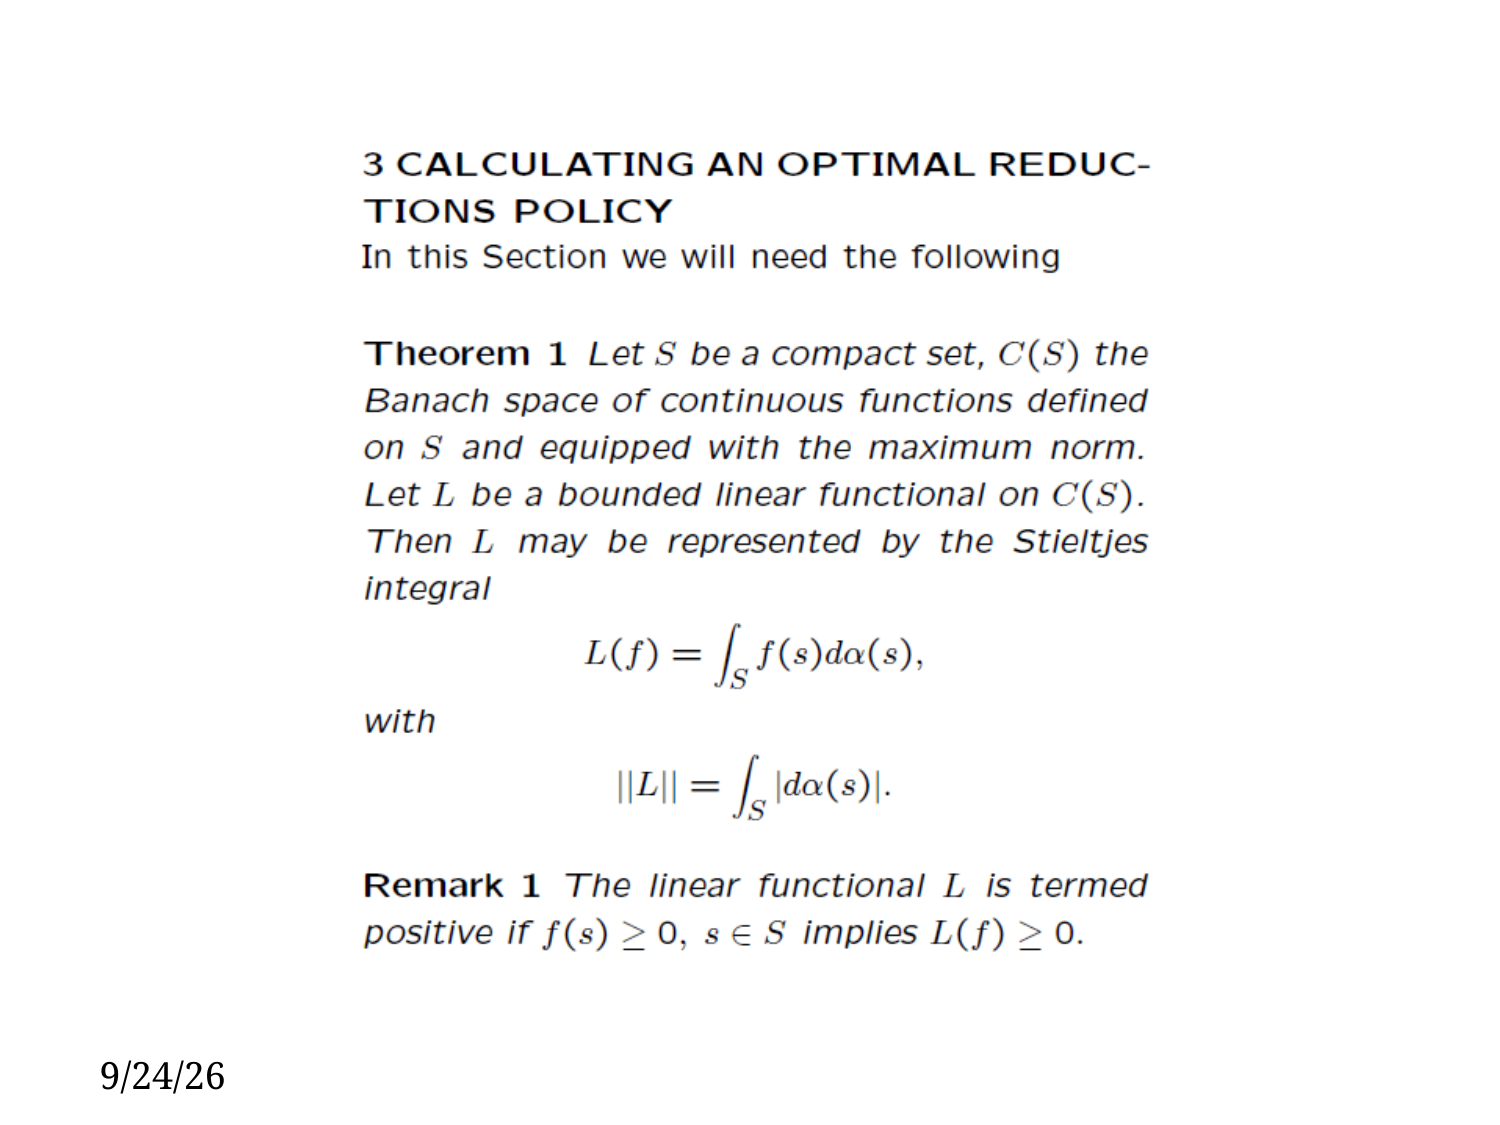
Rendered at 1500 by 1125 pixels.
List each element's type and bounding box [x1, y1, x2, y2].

picture [325, 112, 1175, 1013]
